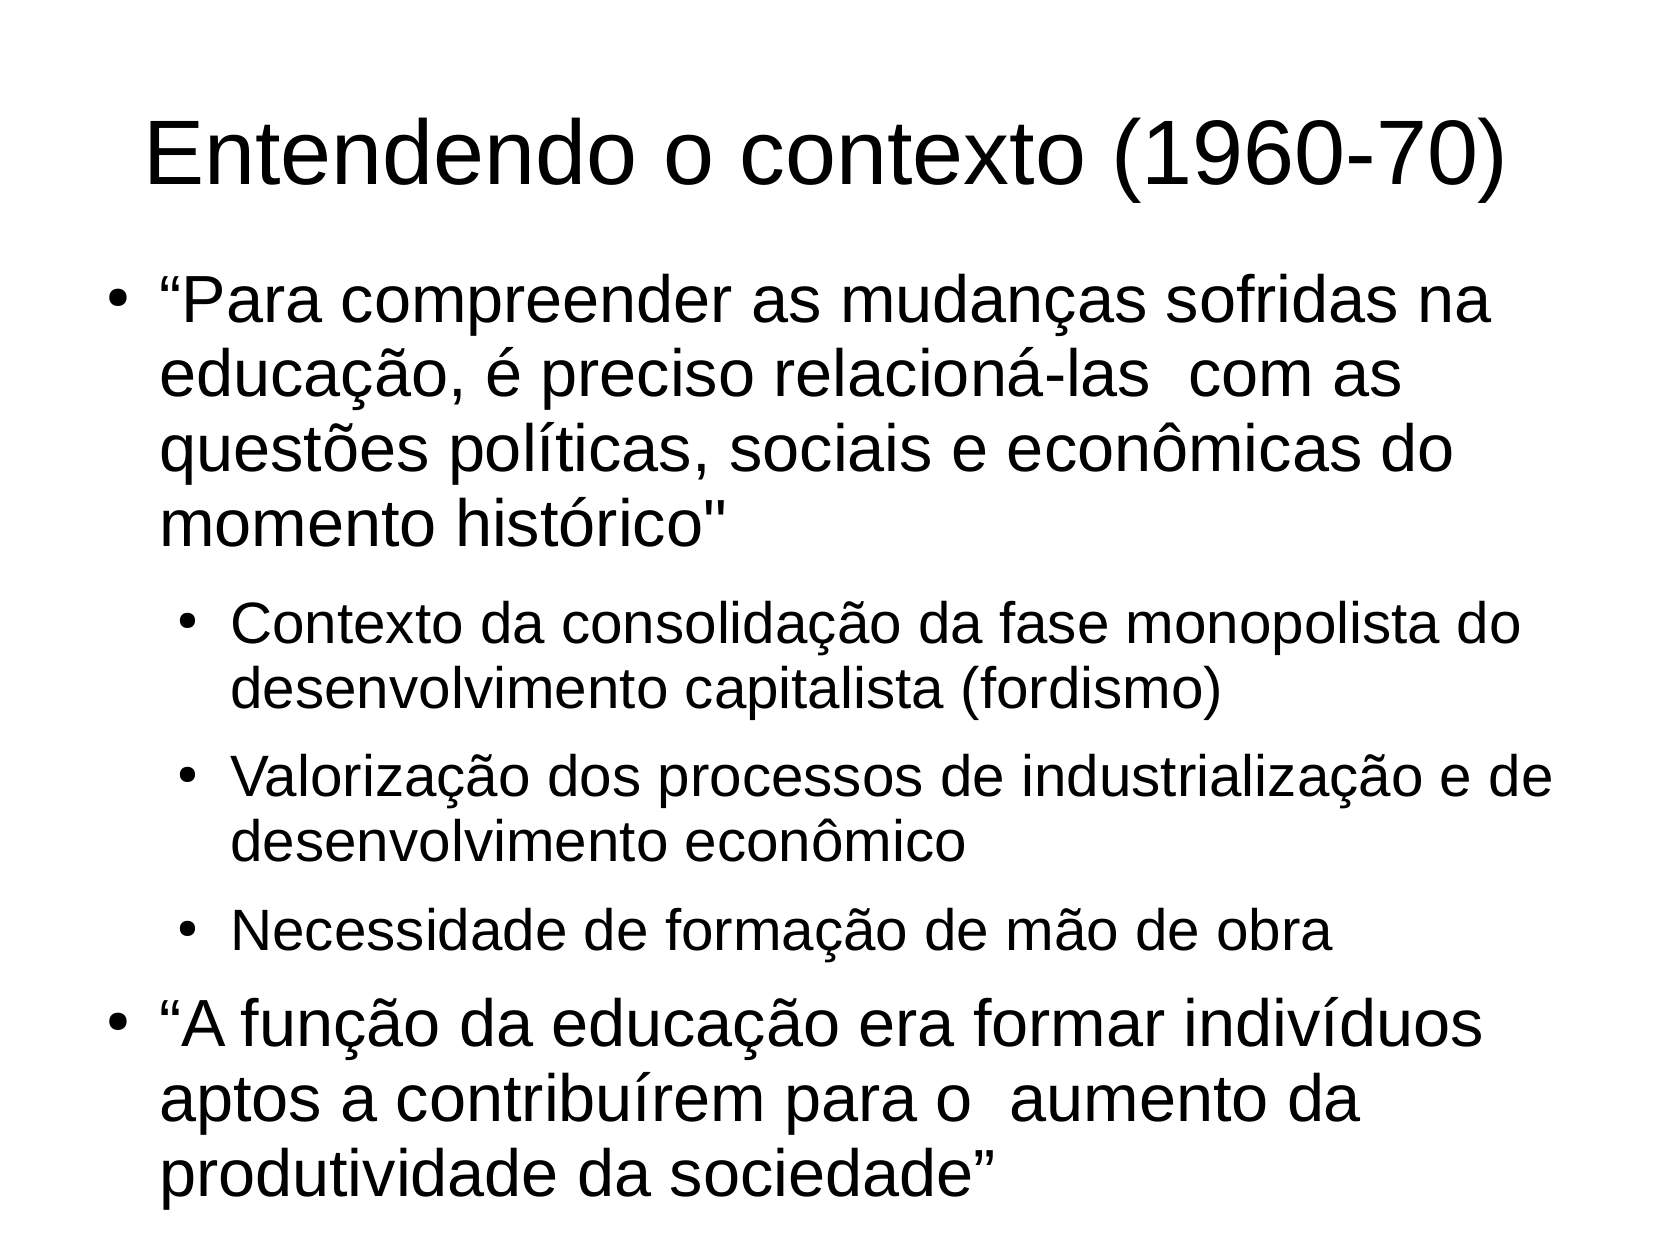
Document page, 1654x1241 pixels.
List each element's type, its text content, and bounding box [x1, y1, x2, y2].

list “Para compreender as mudanças sofridas na educação, é preciso relacioná-las com as questões políticas, sociais e econômicas do momento histórico" Contexto da consolidação da fase monopolista do desenvolvimento capitalista (fordismo) Valorização dos processos de industrialização e de desenvolvimento econômico Necessidade de formação de mão de obra “A função da educação era formar indivíduos aptos a contribuírem para o aumento da produtividade da sociedade” [88, 261, 1577, 1211]
title Entendendo o contexto (1960-70) [82, 49, 1571, 257]
